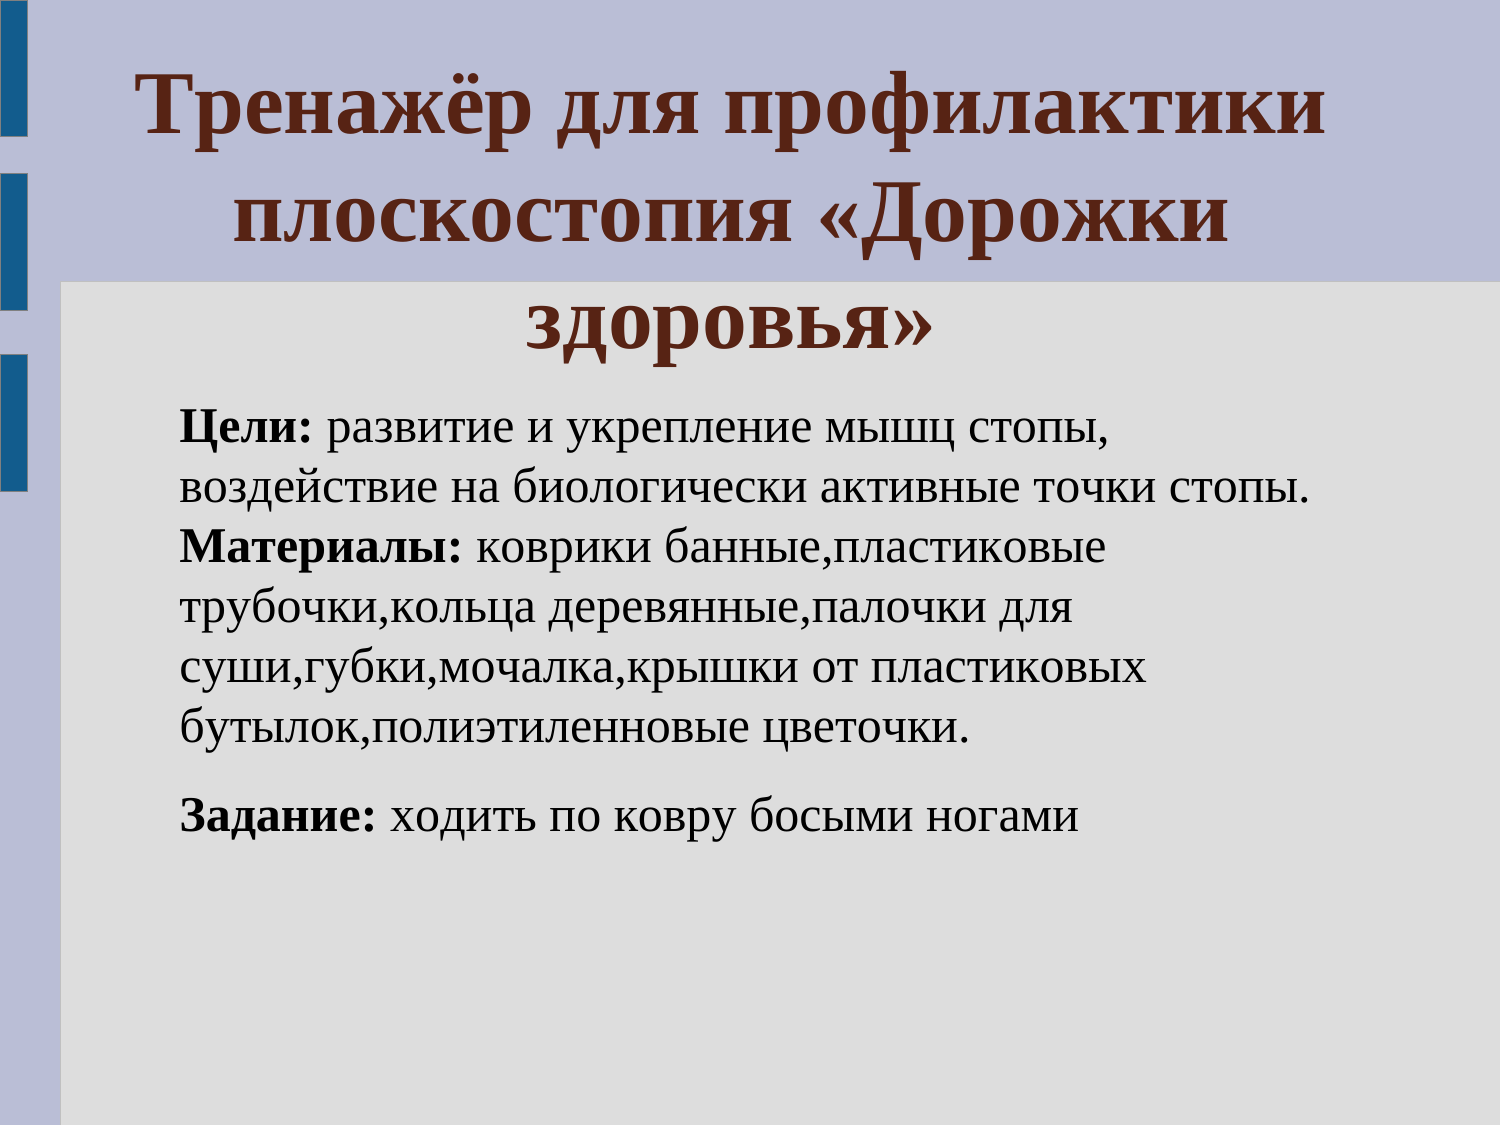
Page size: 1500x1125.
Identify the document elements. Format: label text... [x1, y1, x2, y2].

list Цели: развитие и укрепление мышц стопы, воздействие на биологически активные точки стопы. Материалы: коврики банные,пластиковые трубочки,кольца деревянные,палочки для суши,губки,мочалка,крышки от пластиковых бутылок,полиэтиленновые цветочки. Задание: ходить по ковру босыми ногами [104, 295, 1335, 1083]
title Тренажёр для профилактики плоскостопия «Дорожки здоровья» [116, 36, 1347, 225]
